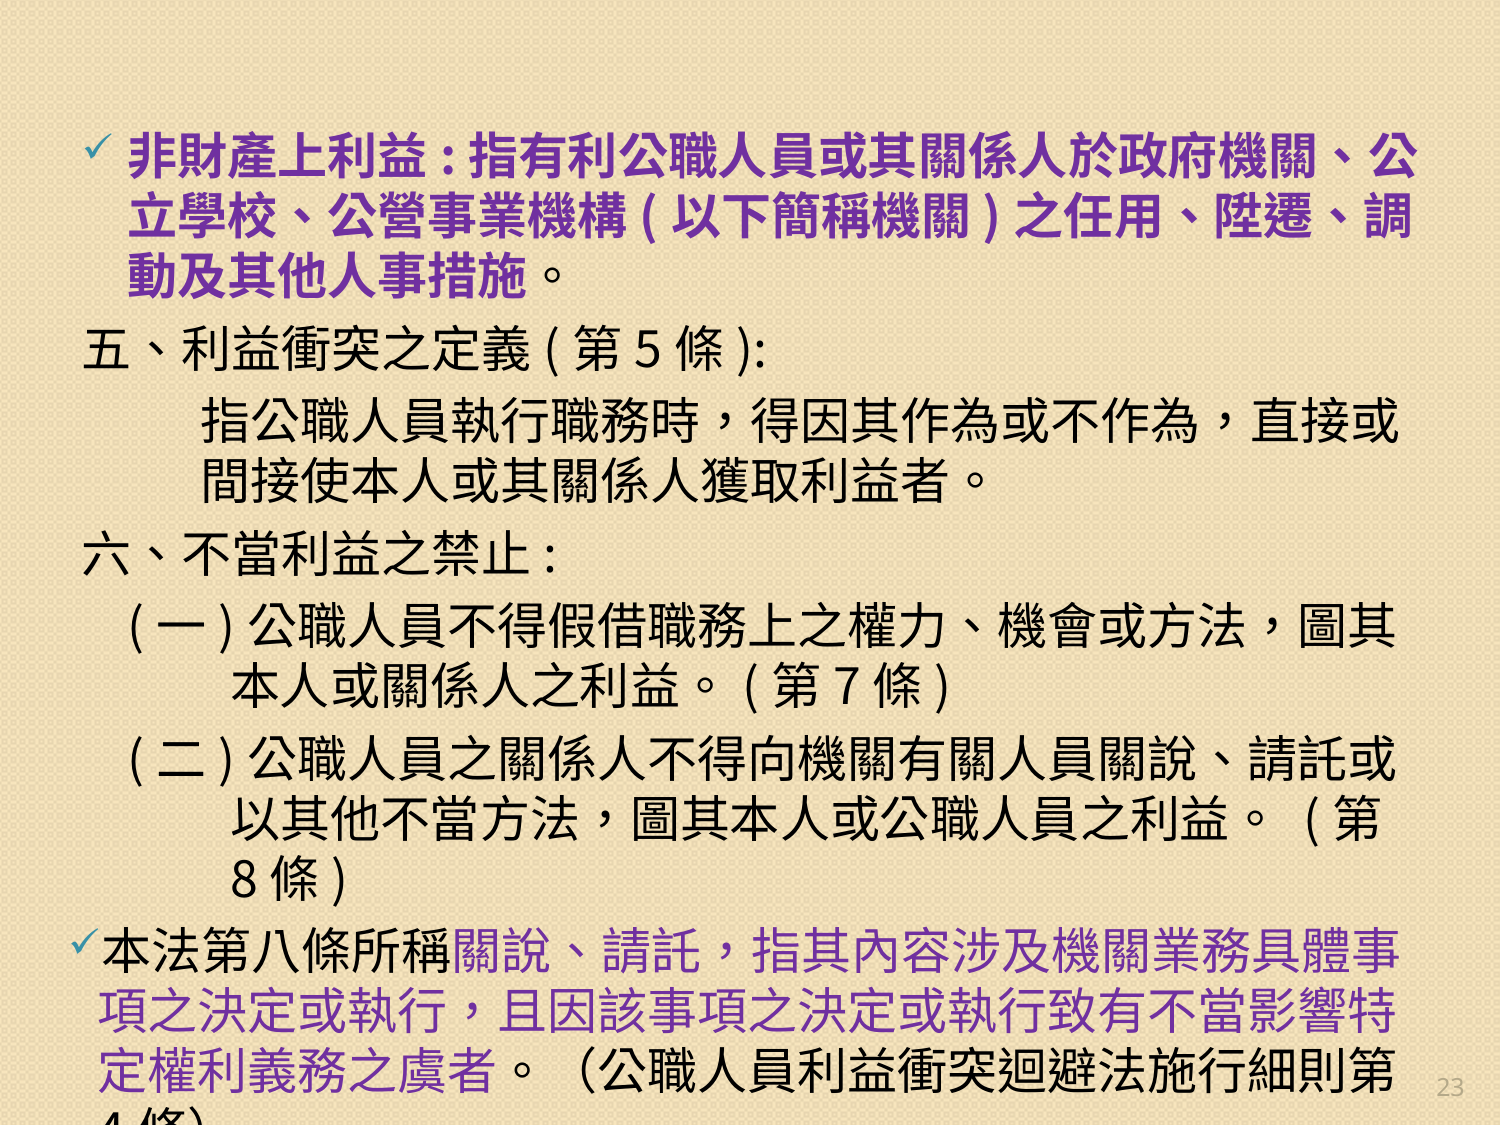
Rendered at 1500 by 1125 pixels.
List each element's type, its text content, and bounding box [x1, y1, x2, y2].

list 非財產上利益:指有利公職人員或其關係人於政府機關、公立學校、公營事業機構(以下簡稱機關)之任用、陞遷、調動及其他人事措施。 五、利益衝突之定義(第5條): 指公職人員執行職務時，得因其作為或不作為，直接或間接使本人或其關係人獲取利益者。 六、不當利益之禁止: (一)公職人員不得假借職務上之權力、機會或方法，圖其本人或關係人之利益。(第7條) (二)公職人員之關係人不得向機關有關人員關說、請託或以其他不當方法，圖其本人或公職人員之利益。 (第8條) 本法第八條所稱關說、請託，指其內容涉及機關業務具體事項之決定或執行，且因該事項之決定或執行致有不當影響特定權利義務之虞者。（公職人員利益衝突迴避法施行細則第4條） [53, 117, 1436, 1067]
slide_number <編號> [1413, 1034, 1488, 1113]
picture [166, 1114, 177, 1121]
picture [0, 0, 1500, 1125]
